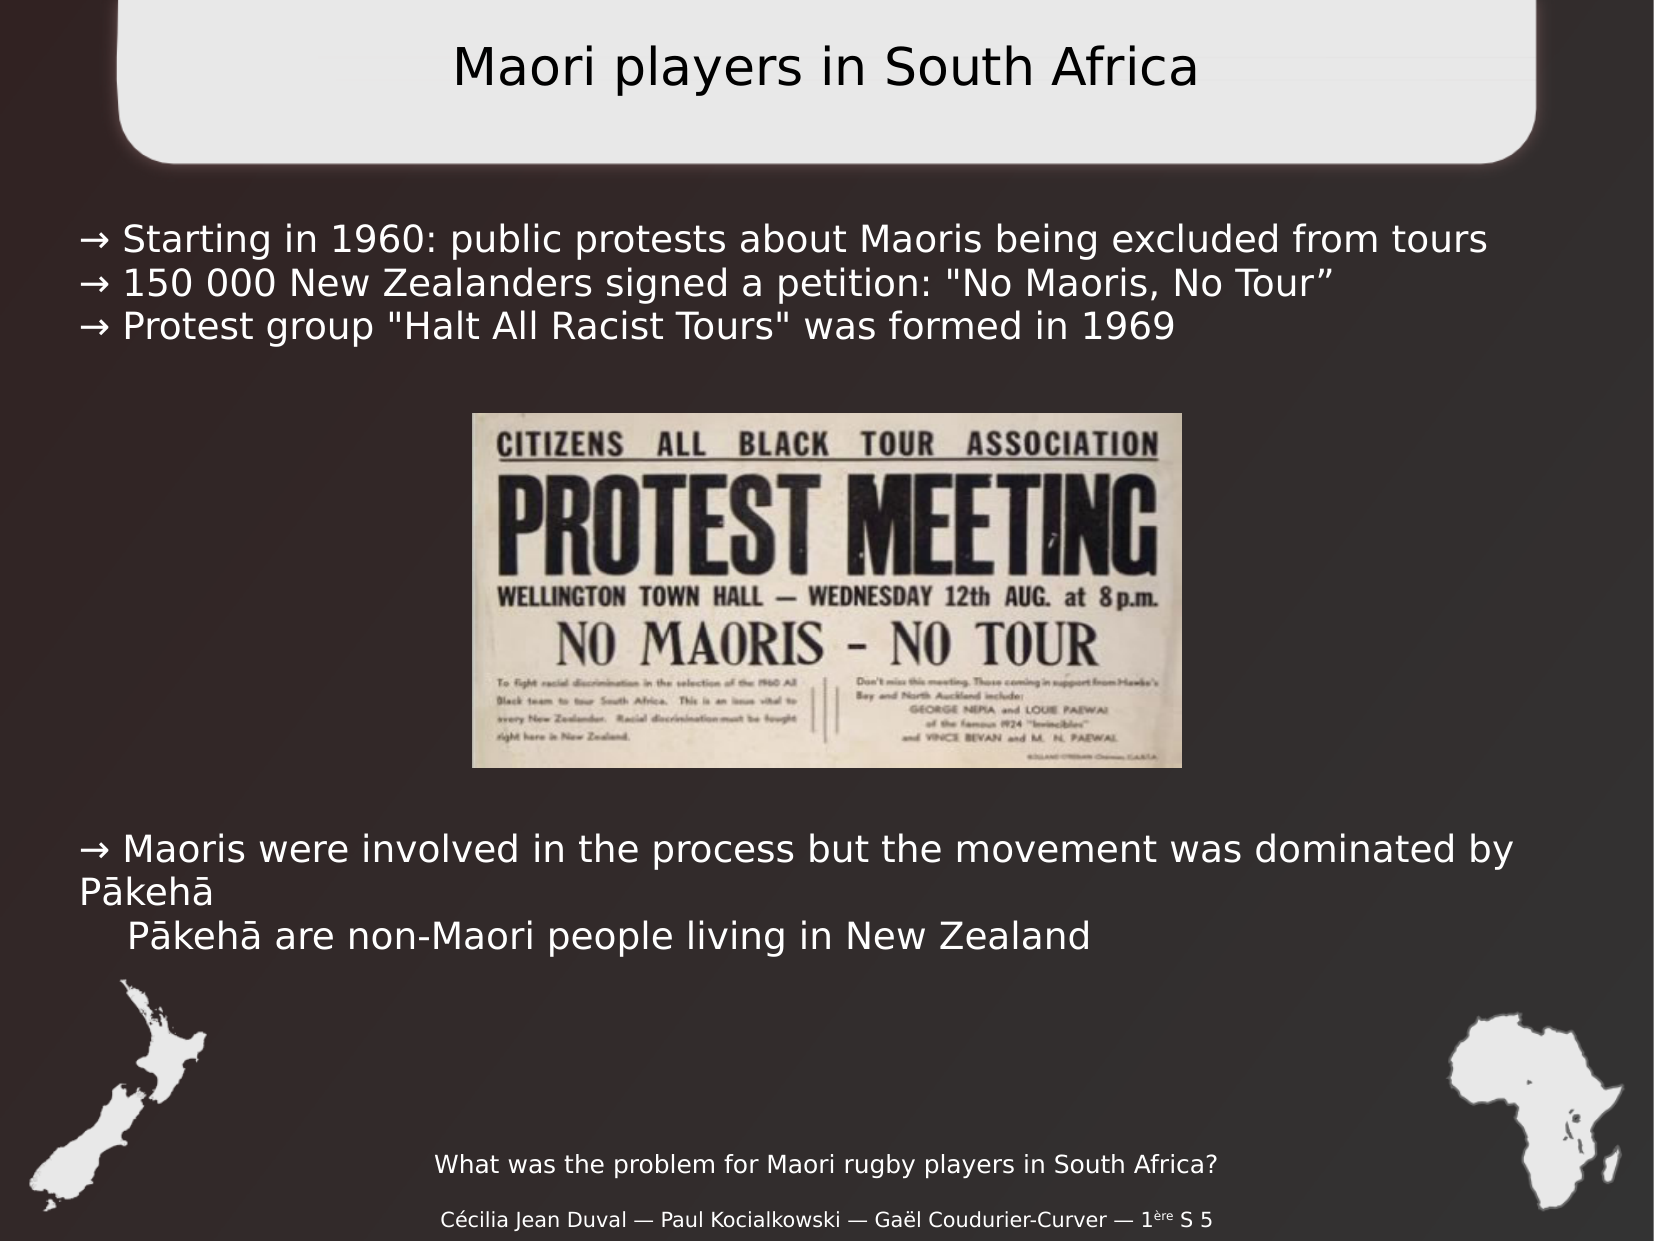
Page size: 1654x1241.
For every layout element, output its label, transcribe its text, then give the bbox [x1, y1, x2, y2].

text_box → Starting in 1960: public protests about Maoris being excluded from tours → 150 000 New Zealanders signed a petition: "No Maoris, No Tour” → Protest group "Halt All Racist Tours" was formed in 1969 → Maoris were involved in the process but the movement was dominated by Pākehā Pākehā are non-Maori people living in New Zealand [64, 210, 1600, 966]
text_box What was the problem for Maori rugby players in South Africa? Cécilia Jean Duval — Paul Kocialkowski — Gaël Coudurier-Curver — 1ère S 5 [147, 1142, 1506, 1241]
picture [0, 0, 1654, 1241]
text_box Maori players in South Africa [147, 29, 1506, 105]
